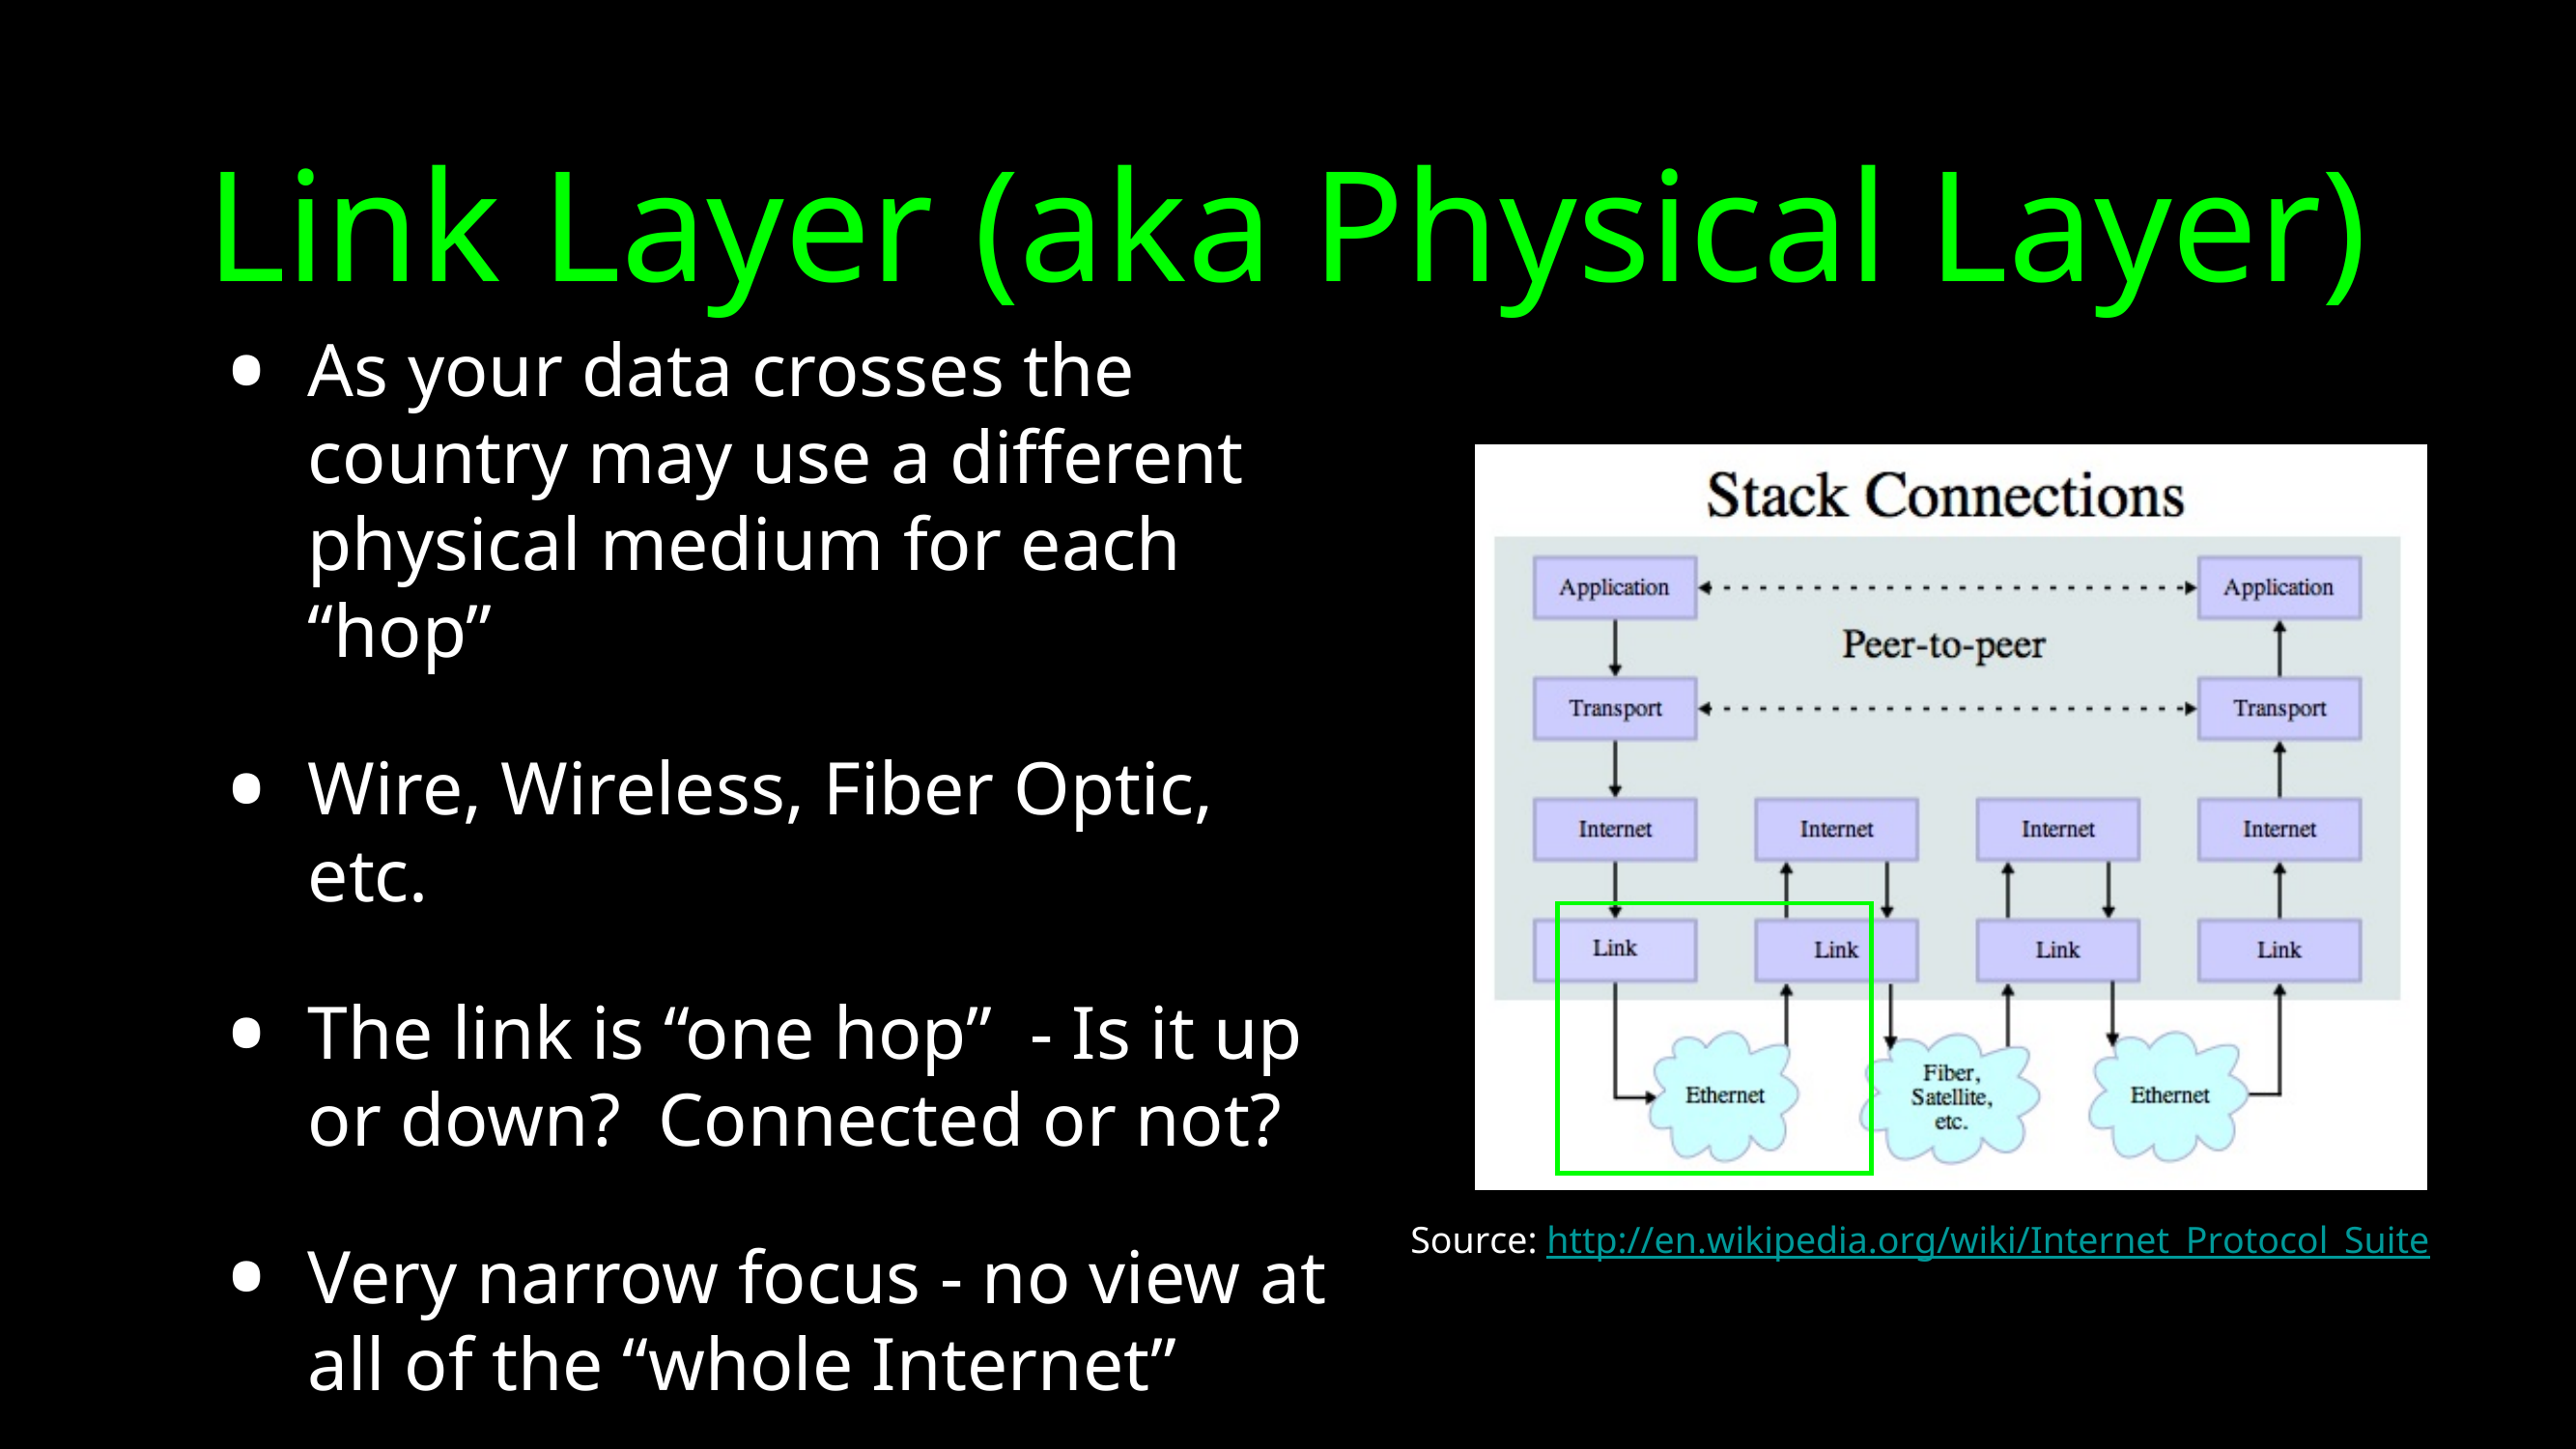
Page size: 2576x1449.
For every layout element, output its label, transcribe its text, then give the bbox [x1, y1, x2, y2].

title Link Layer (aka Physical Layer) [183, 38, 2392, 403]
picture [1475, 444, 2427, 1190]
text_box Source: http://en.wikipedia.org/wiki/Internet_Protocol_Suite [1410, 1216, 2441, 1266]
list As your data crosses the country may use a different physical medium for each “hop” Wire, Wireless, Fiber Optic, etc. The link is “one hop” - Is it up or down? Connected or not? Very narrow focus - no view at all of the “whole Internet” [183, 405, 1335, 1324]
